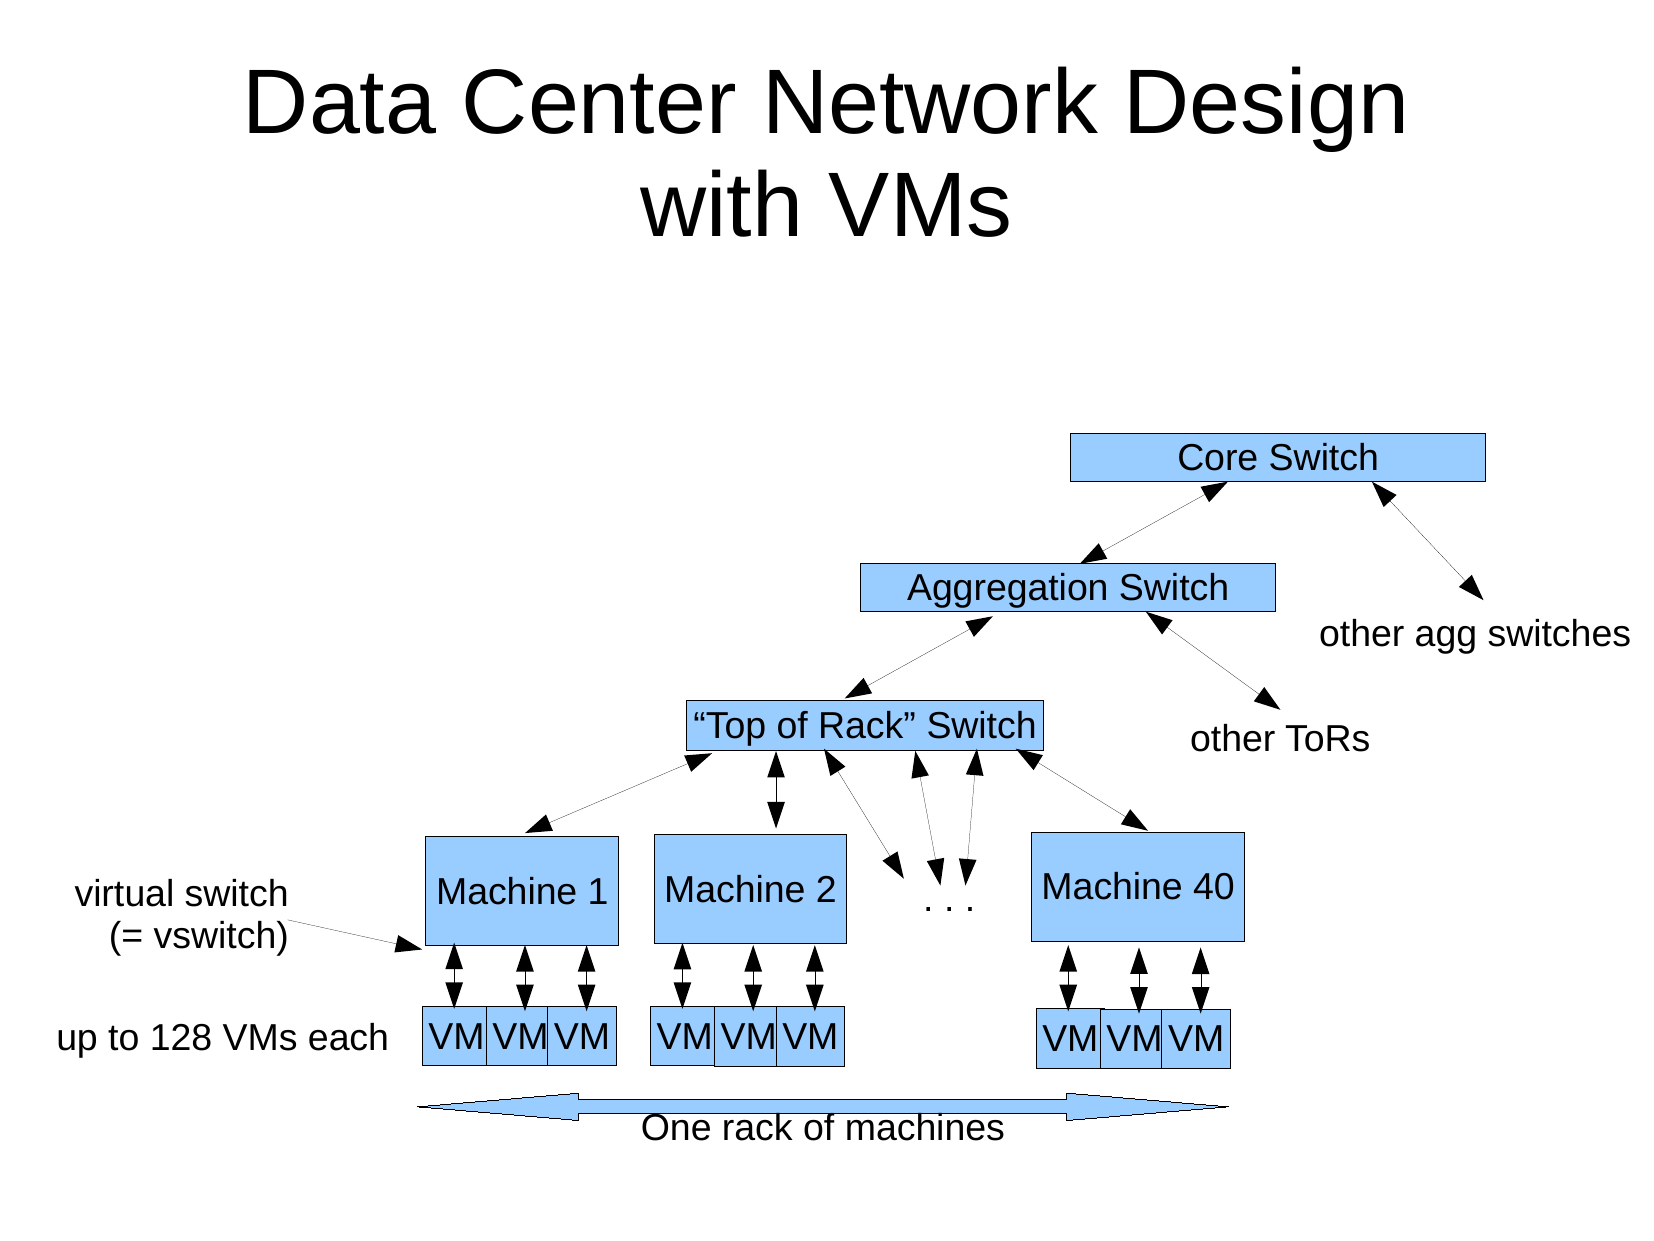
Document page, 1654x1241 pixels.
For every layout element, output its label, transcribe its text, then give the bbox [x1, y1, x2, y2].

text_box VM [547, 1006, 617, 1066]
text_box VM [1100, 1009, 1161, 1069]
text_box VM [714, 1006, 776, 1067]
text_box VM [650, 1006, 714, 1066]
text_box VM [1036, 1008, 1105, 1069]
text_box Aggregation Switch [860, 563, 1276, 612]
text_box up to 128 VMs each [18, 1008, 404, 1066]
text_box VM [422, 1006, 486, 1066]
text_box VM [776, 1006, 845, 1067]
text_box Machine 40 [1031, 832, 1245, 942]
text_box other agg switches [1304, 604, 1654, 722]
text_box VM [1161, 1009, 1231, 1069]
text_box One rack of machines [417, 1093, 1229, 1121]
title Data Center Network Design with VMs [82, 50, 1571, 256]
text_box . . . [908, 869, 1030, 927]
text_box other ToRs [1175, 709, 1386, 767]
text_box “Top of Rack” Switch [686, 700, 1044, 751]
text_box VM [486, 1006, 547, 1066]
text_box Machine 1 [425, 836, 619, 946]
text_box Core Switch [1070, 433, 1486, 482]
text_box Machine 2 [654, 834, 847, 944]
text_box virtual switch (= vswitch) [47, 865, 304, 964]
